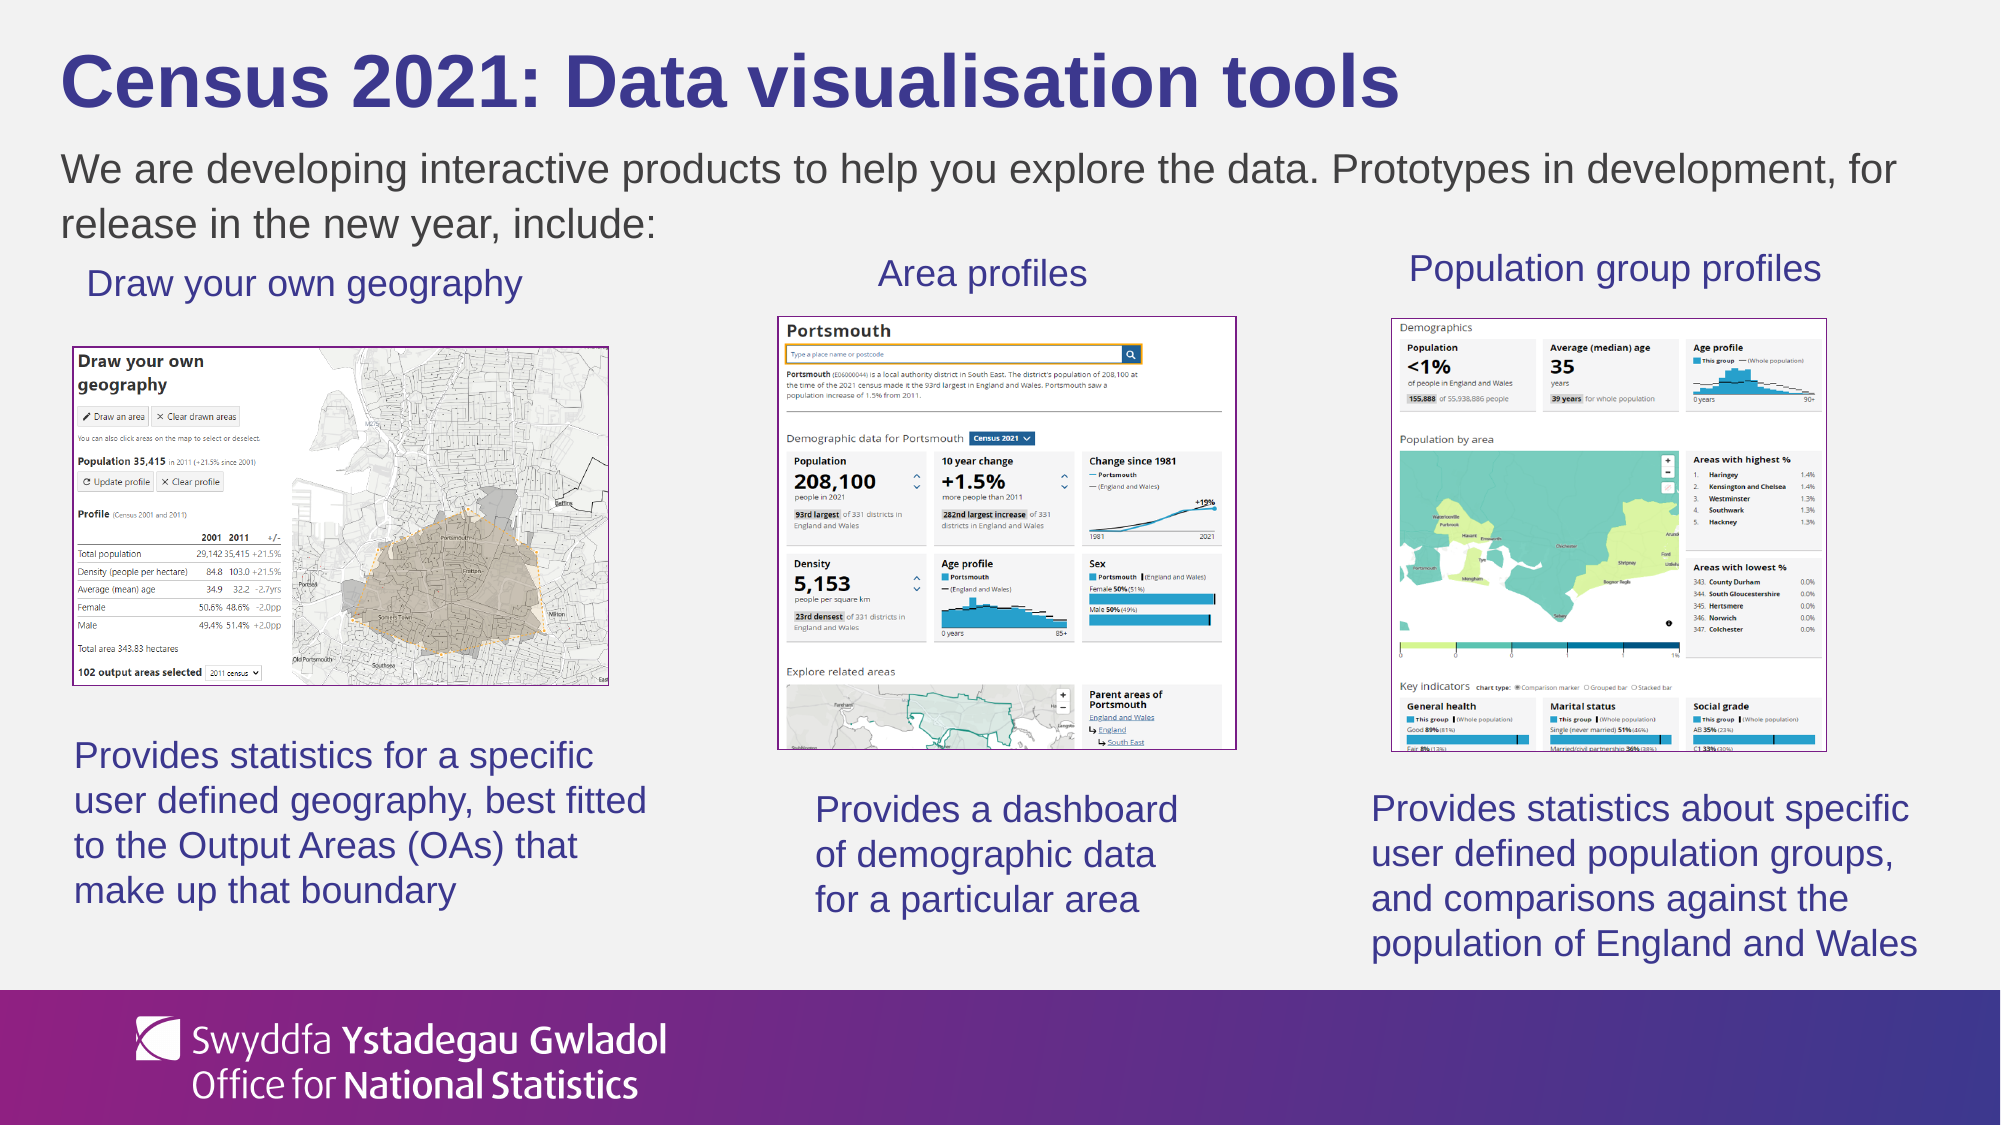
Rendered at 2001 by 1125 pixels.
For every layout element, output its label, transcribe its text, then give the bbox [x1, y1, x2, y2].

text_box Provides a dashboard of demographic data for a particular area [799, 777, 1225, 930]
text_box Draw your own geography [71, 251, 1072, 312]
title Census 2021: Data visualisation tools [60, 39, 1786, 127]
text_box Population group profiles [1393, 236, 1887, 298]
text_box Provides statistics about specific user defined population groups, and comparisons against the population of England and Wales [1356, 776, 1964, 974]
text_box Area profiles [862, 241, 1175, 303]
picture [73, 348, 608, 685]
text_box Provides statistics for a specific user defined geography, best fitted to the Output Areas (OAs) that make up that boundary [73, 721, 682, 964]
picture [778, 317, 1236, 749]
picture [1392, 319, 1826, 751]
list We are developing interactive products to help you explore the data. Prototypes in development, for release in the new year, include: [60, 136, 1916, 244]
